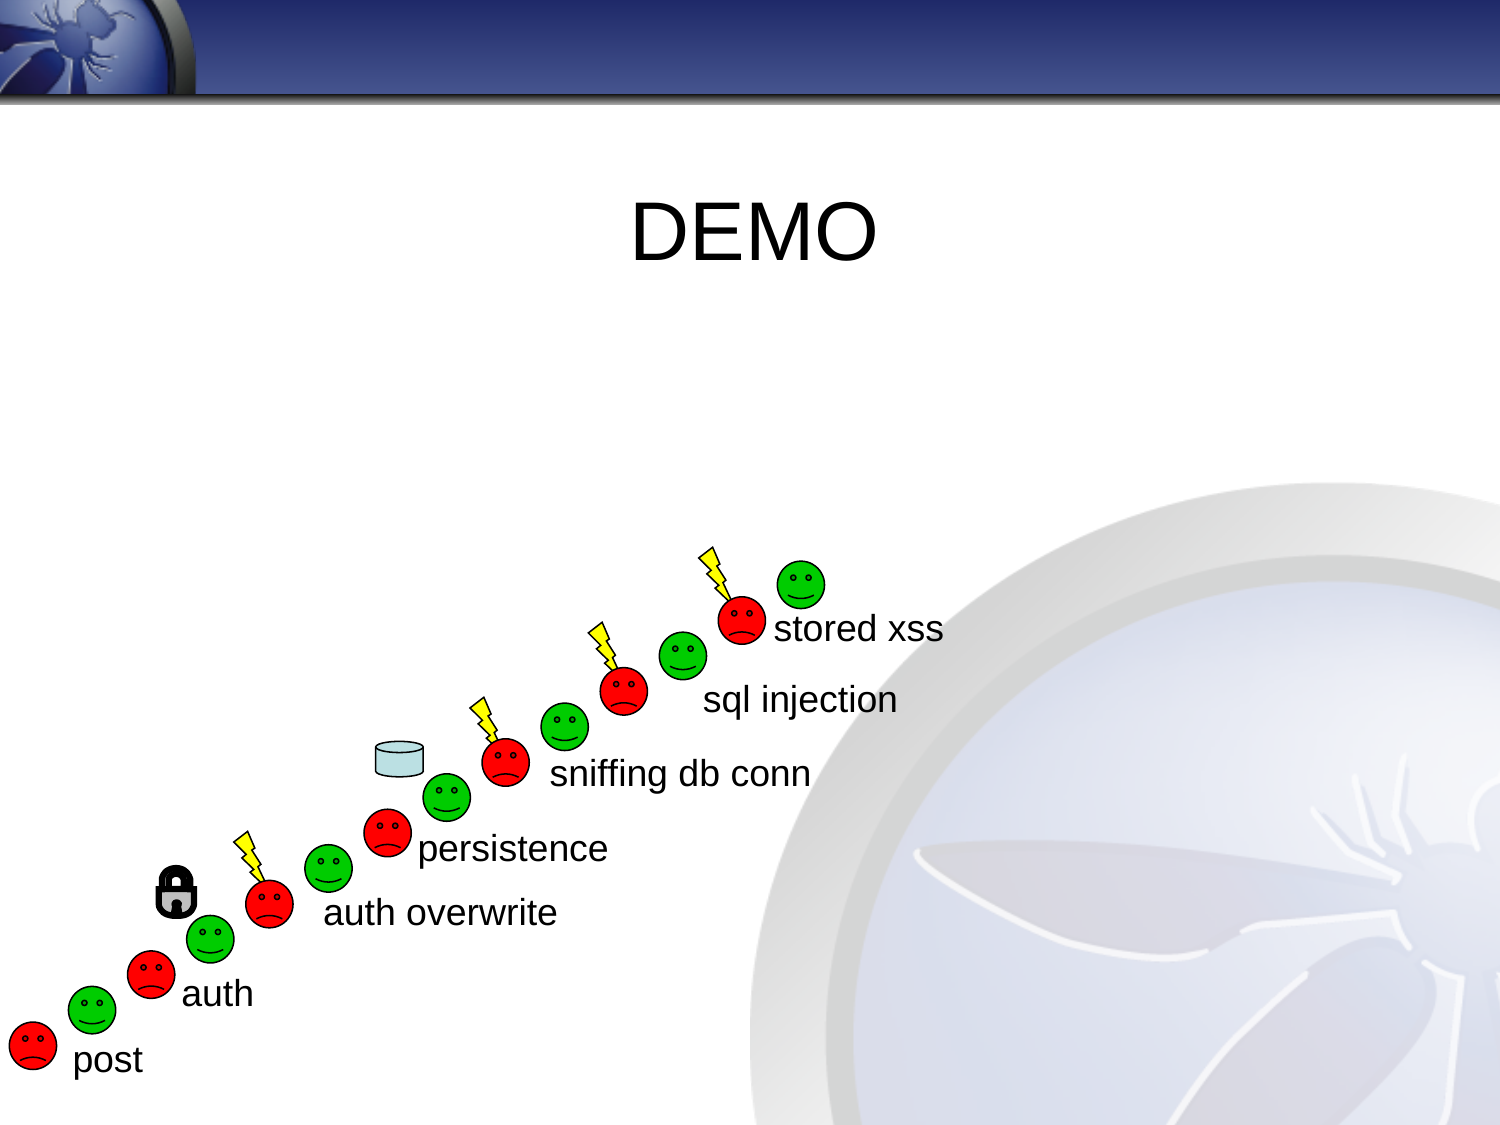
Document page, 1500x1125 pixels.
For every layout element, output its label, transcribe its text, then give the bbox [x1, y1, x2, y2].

text_box [9, 1022, 57, 1070]
text_box [777, 561, 825, 609]
text_box [541, 703, 589, 741]
text_box [233, 831, 294, 928]
text_box auth [166, 961, 270, 1022]
text_box DEMO [615, 170, 991, 286]
text_box [304, 844, 353, 881]
picture [750, 479, 1500, 1125]
text_box [127, 950, 175, 999]
picture [0, 0, 198, 95]
text_box [698, 547, 766, 645]
text_box [68, 986, 116, 1034]
text_box post [57, 1027, 159, 1088]
text_box [375, 741, 424, 777]
text_box persistence [402, 816, 624, 877]
text_box stored xss [758, 596, 960, 658]
text_box auth overwrite [308, 880, 573, 941]
text_box [364, 809, 412, 857]
text_box [423, 773, 471, 822]
text_box [588, 622, 648, 716]
text_box sql injection [688, 667, 914, 729]
text_box sniffing db conn [534, 741, 827, 802]
text_box [158, 868, 195, 916]
text_box [186, 915, 234, 963]
text_box [470, 697, 530, 787]
text_box [659, 632, 707, 680]
